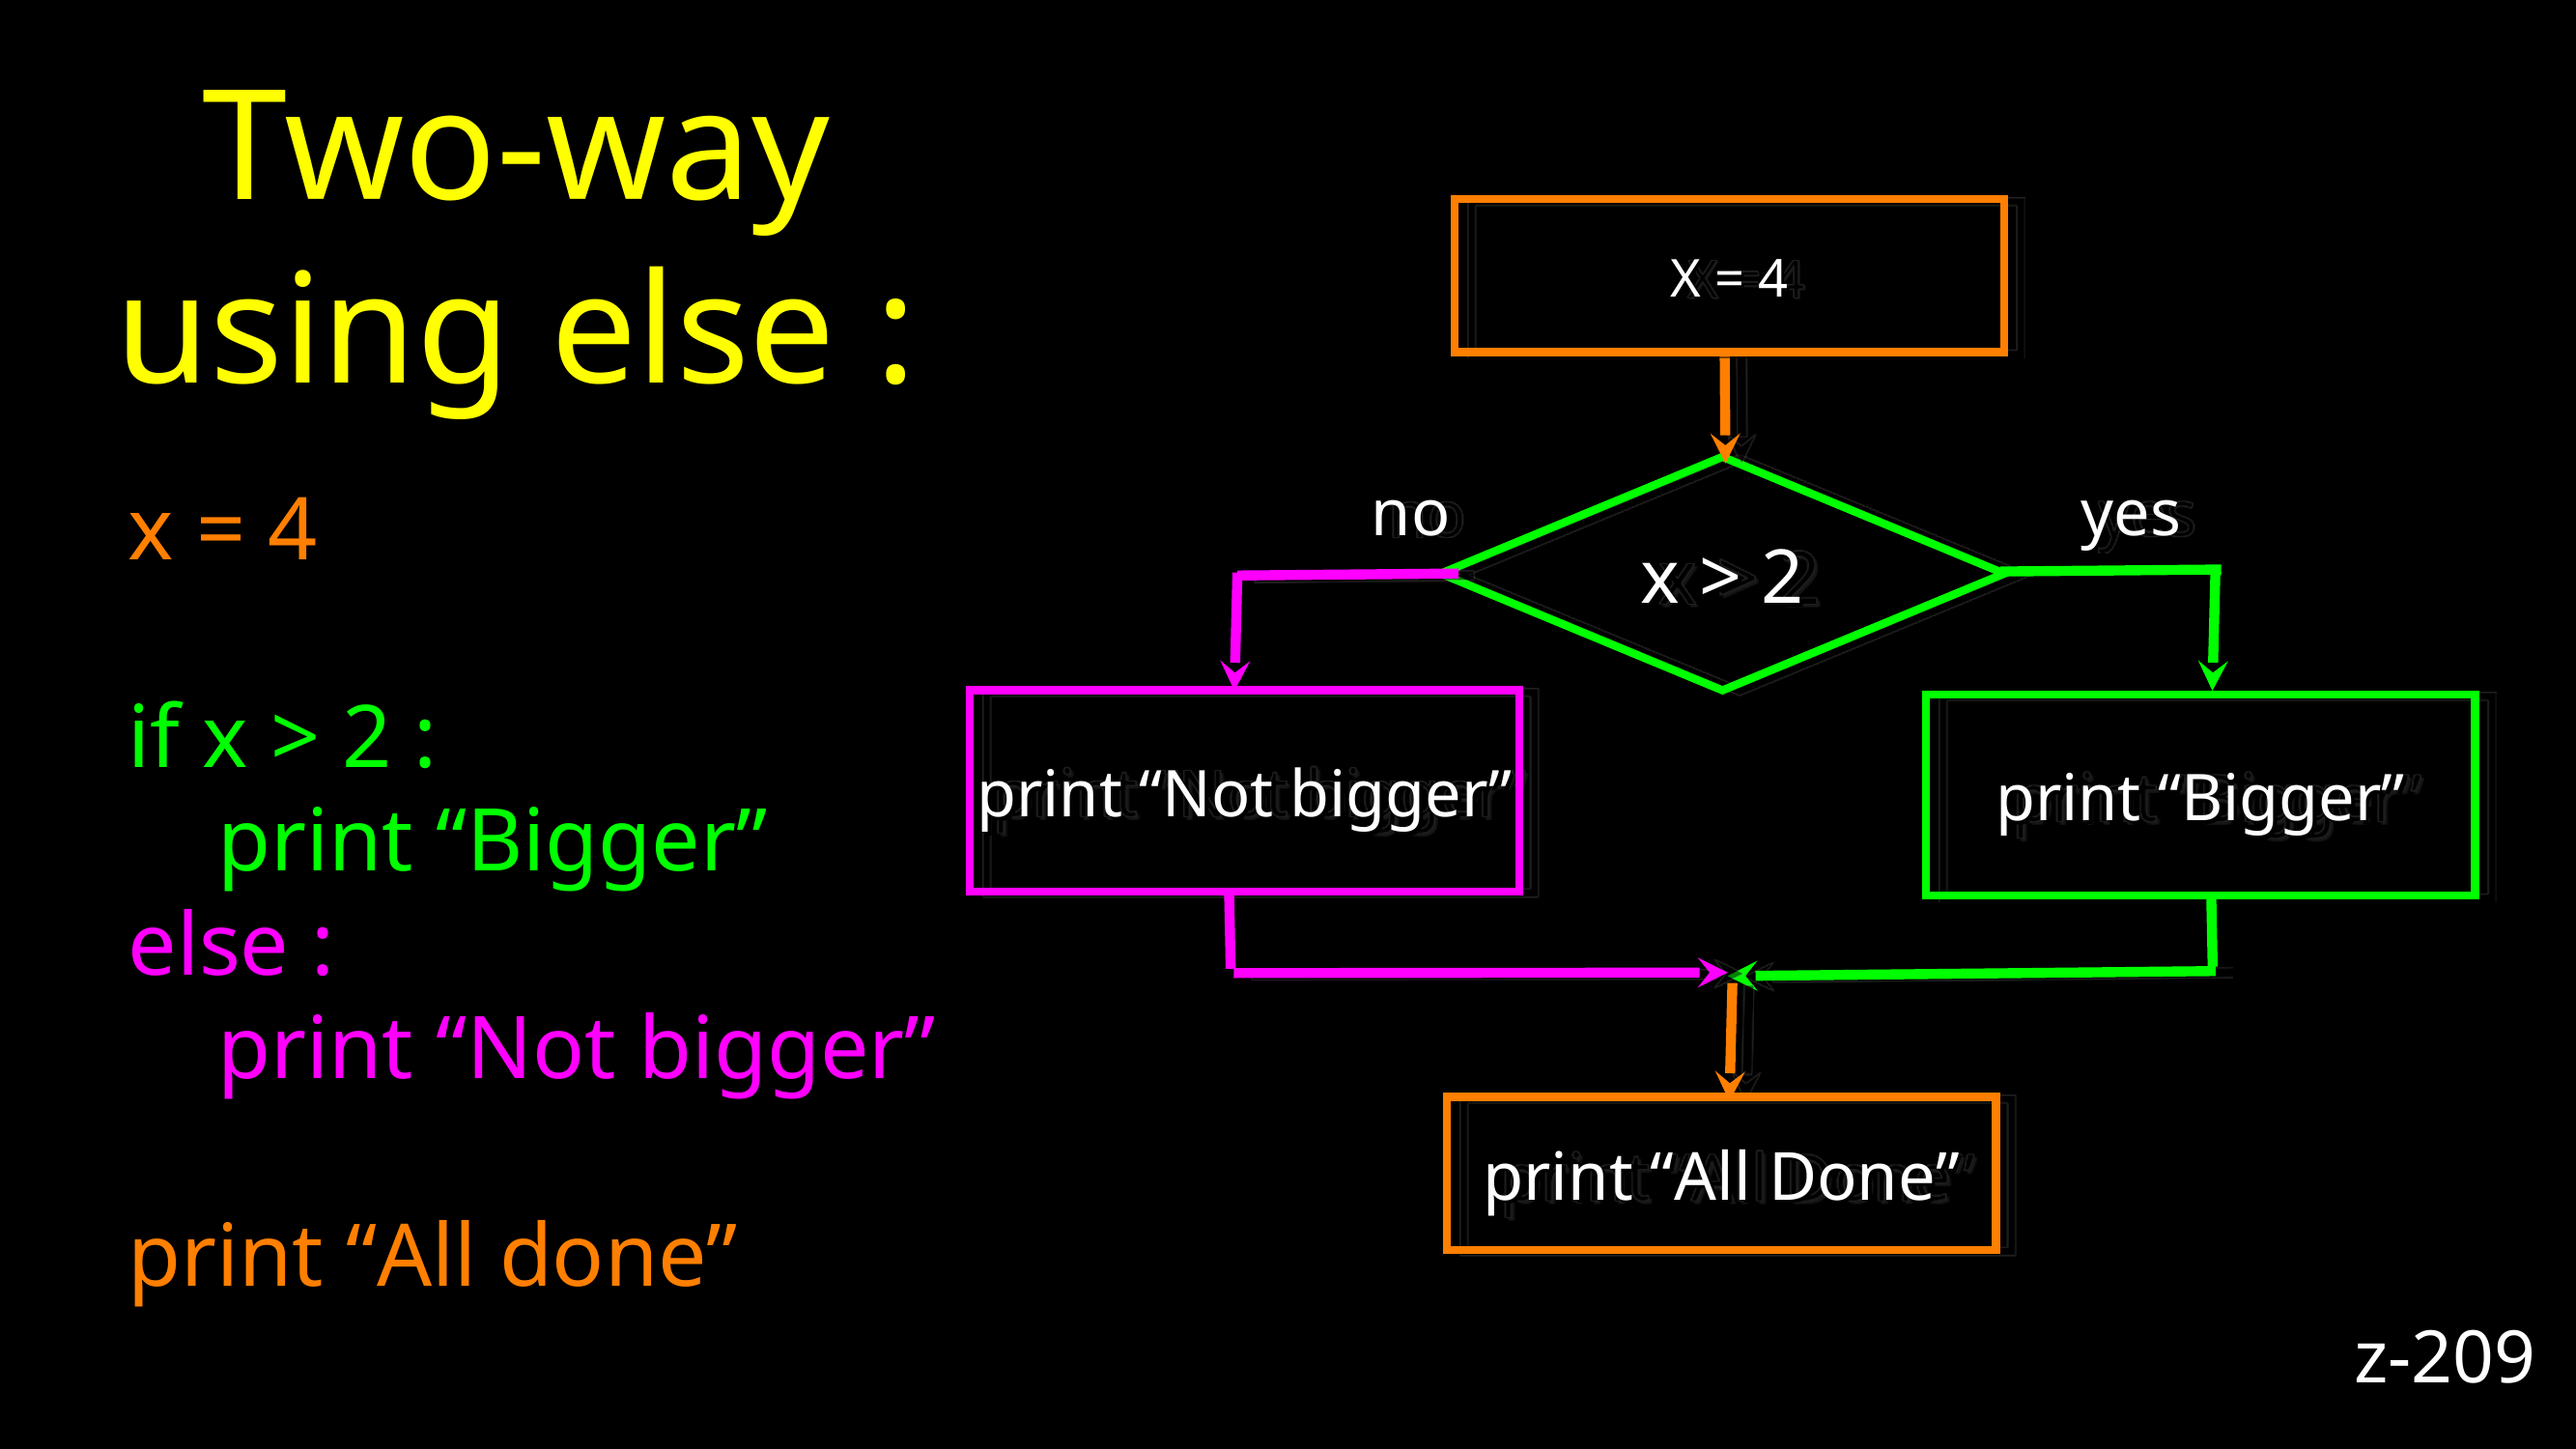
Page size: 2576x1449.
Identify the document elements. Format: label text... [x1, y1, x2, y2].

text_box x > 2 [1454, 457, 1999, 691]
text_box x = 4 if x > 2 : print “Bigger” else : print “Not bigger” print “All done” [127, 472, 937, 1304]
text_box X = 4 [1455, 199, 2004, 353]
text_box yes [2081, 471, 2182, 550]
text_box print “All Done” [1446, 1096, 1996, 1250]
text_box print “Bigger” [1925, 694, 2476, 896]
title Two-way using else : [88, 41, 945, 420]
text_box z-209 [2354, 1309, 2536, 1398]
text_box no [1371, 471, 1451, 550]
text_box yes [2081, 501, 2094, 550]
text_box print “Not bigger” [970, 690, 1519, 892]
